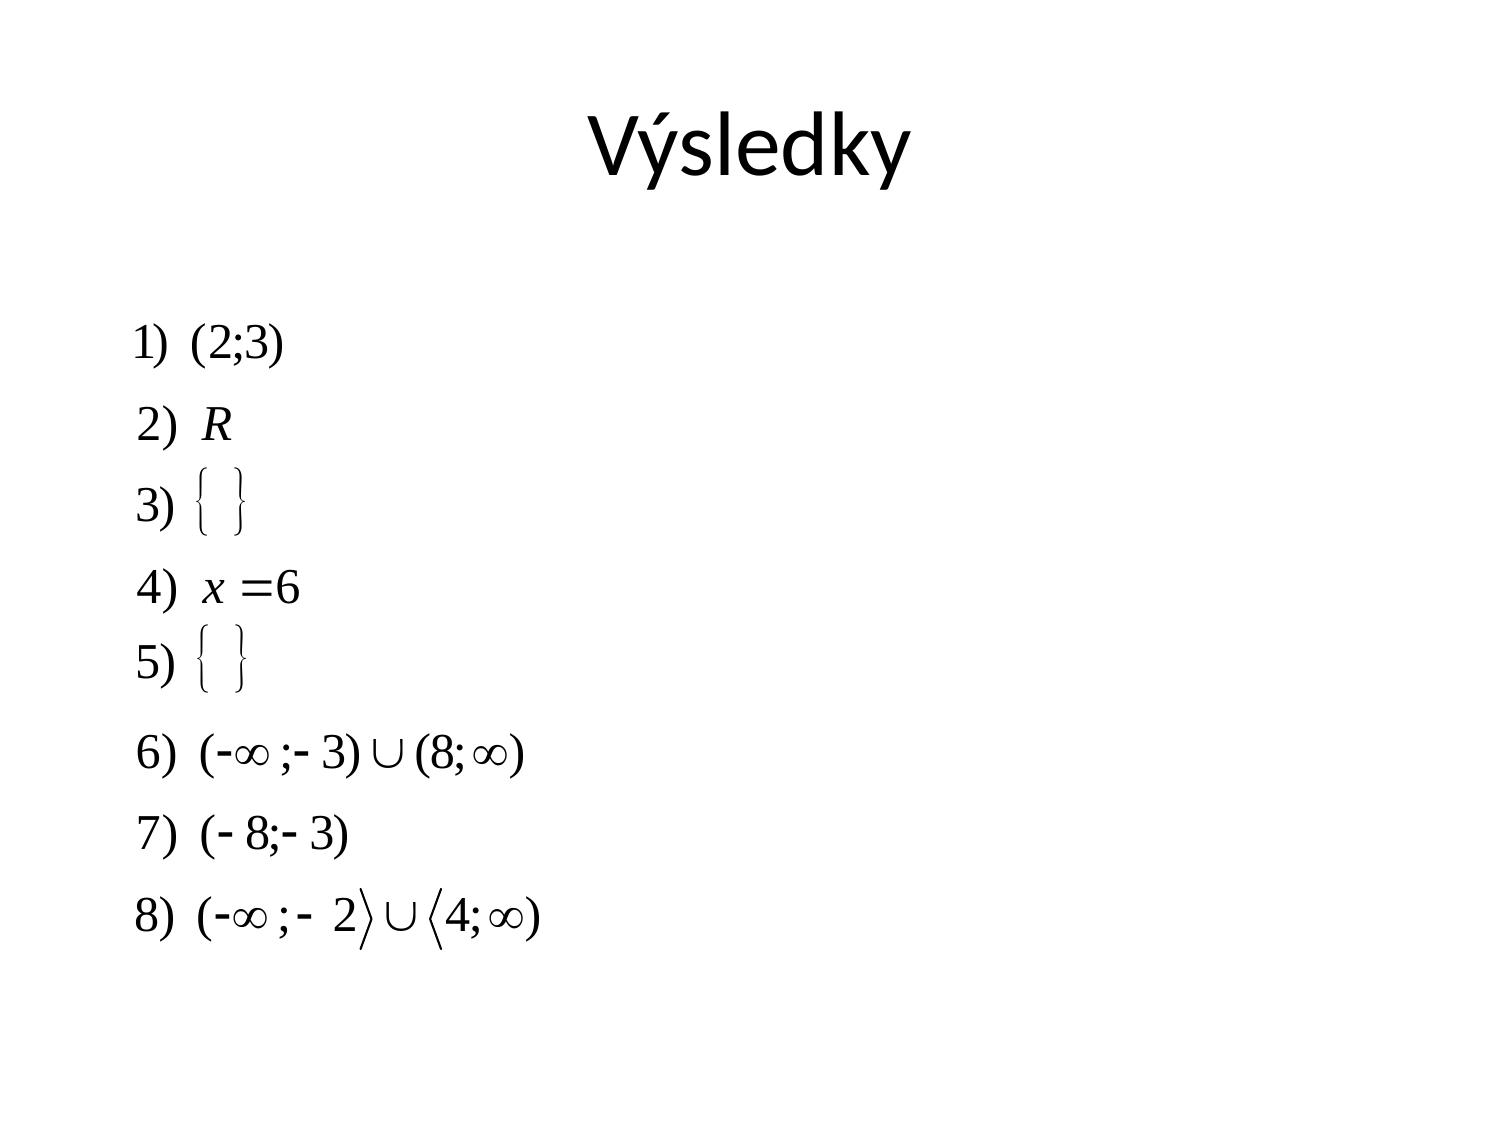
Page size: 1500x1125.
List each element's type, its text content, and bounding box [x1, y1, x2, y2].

title Výsledky [75, 45, 1426, 233]
chart [128, 304, 552, 958]
